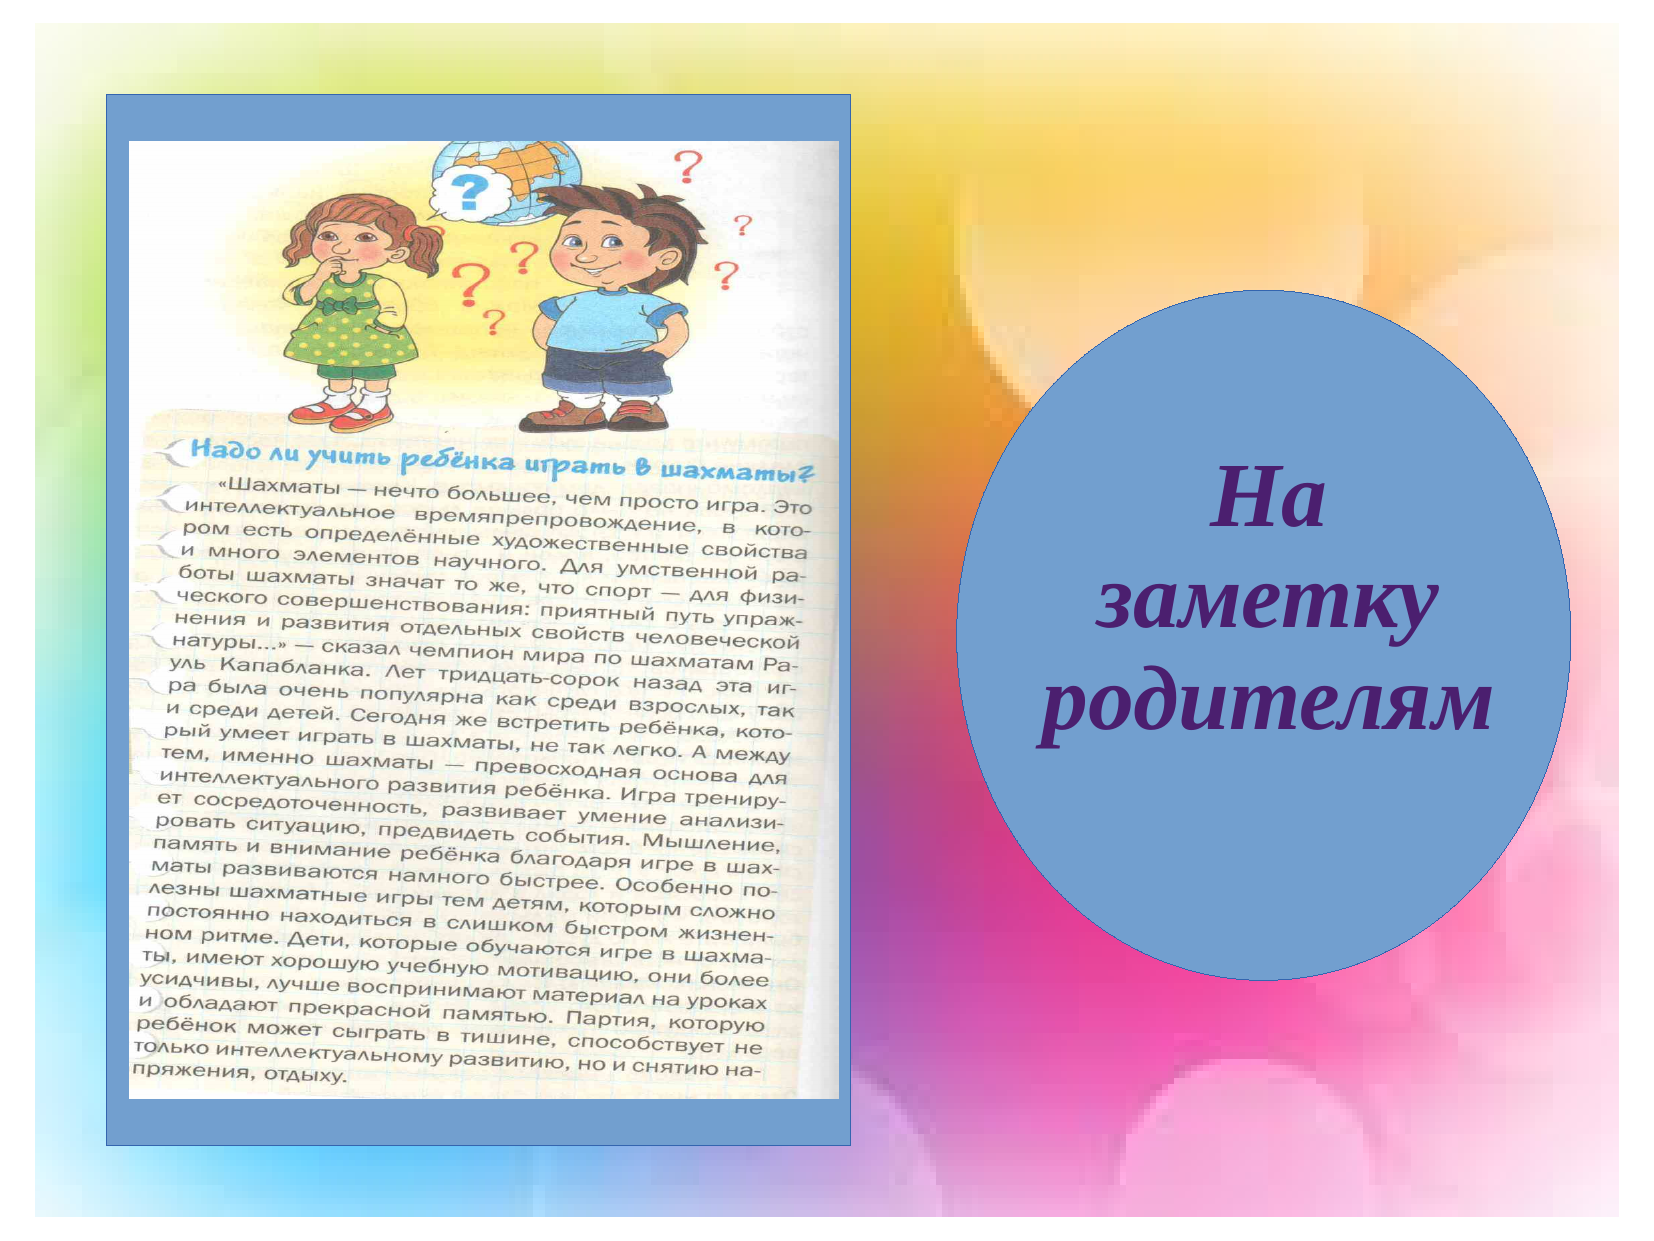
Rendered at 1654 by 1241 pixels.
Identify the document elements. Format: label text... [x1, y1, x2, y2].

text_box [956, 290, 1571, 981]
text_box На заметку родителям [1027, 437, 1524, 792]
text_box [106, 94, 851, 1146]
picture [35, 23, 1619, 1217]
